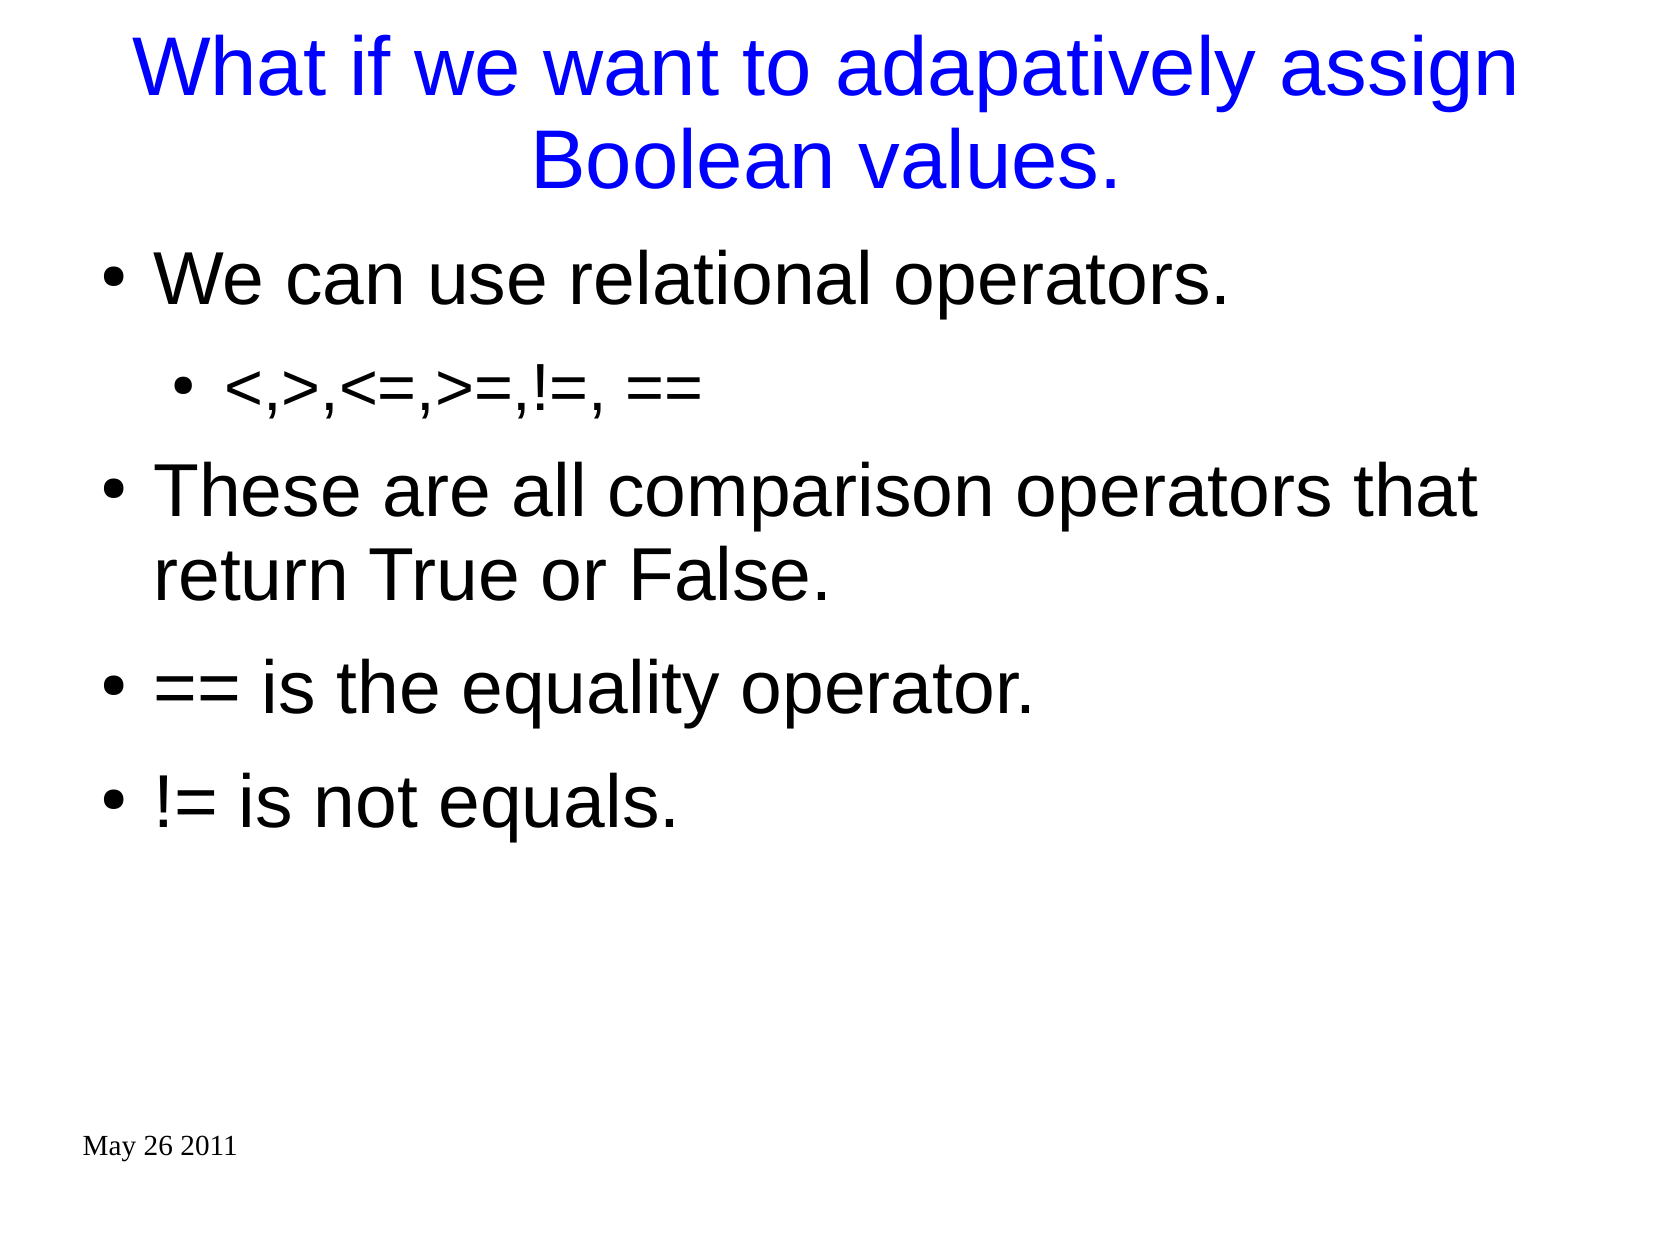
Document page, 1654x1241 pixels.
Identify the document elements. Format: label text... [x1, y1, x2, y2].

title What if we want to adapatively assign Boolean values. [82, 20, 1571, 207]
list We can use relational operators. <,>,<=,>=,!=, == These are all comparison operators that return True or False. == is the equality operator. != is not equals. [82, 236, 1571, 1109]
